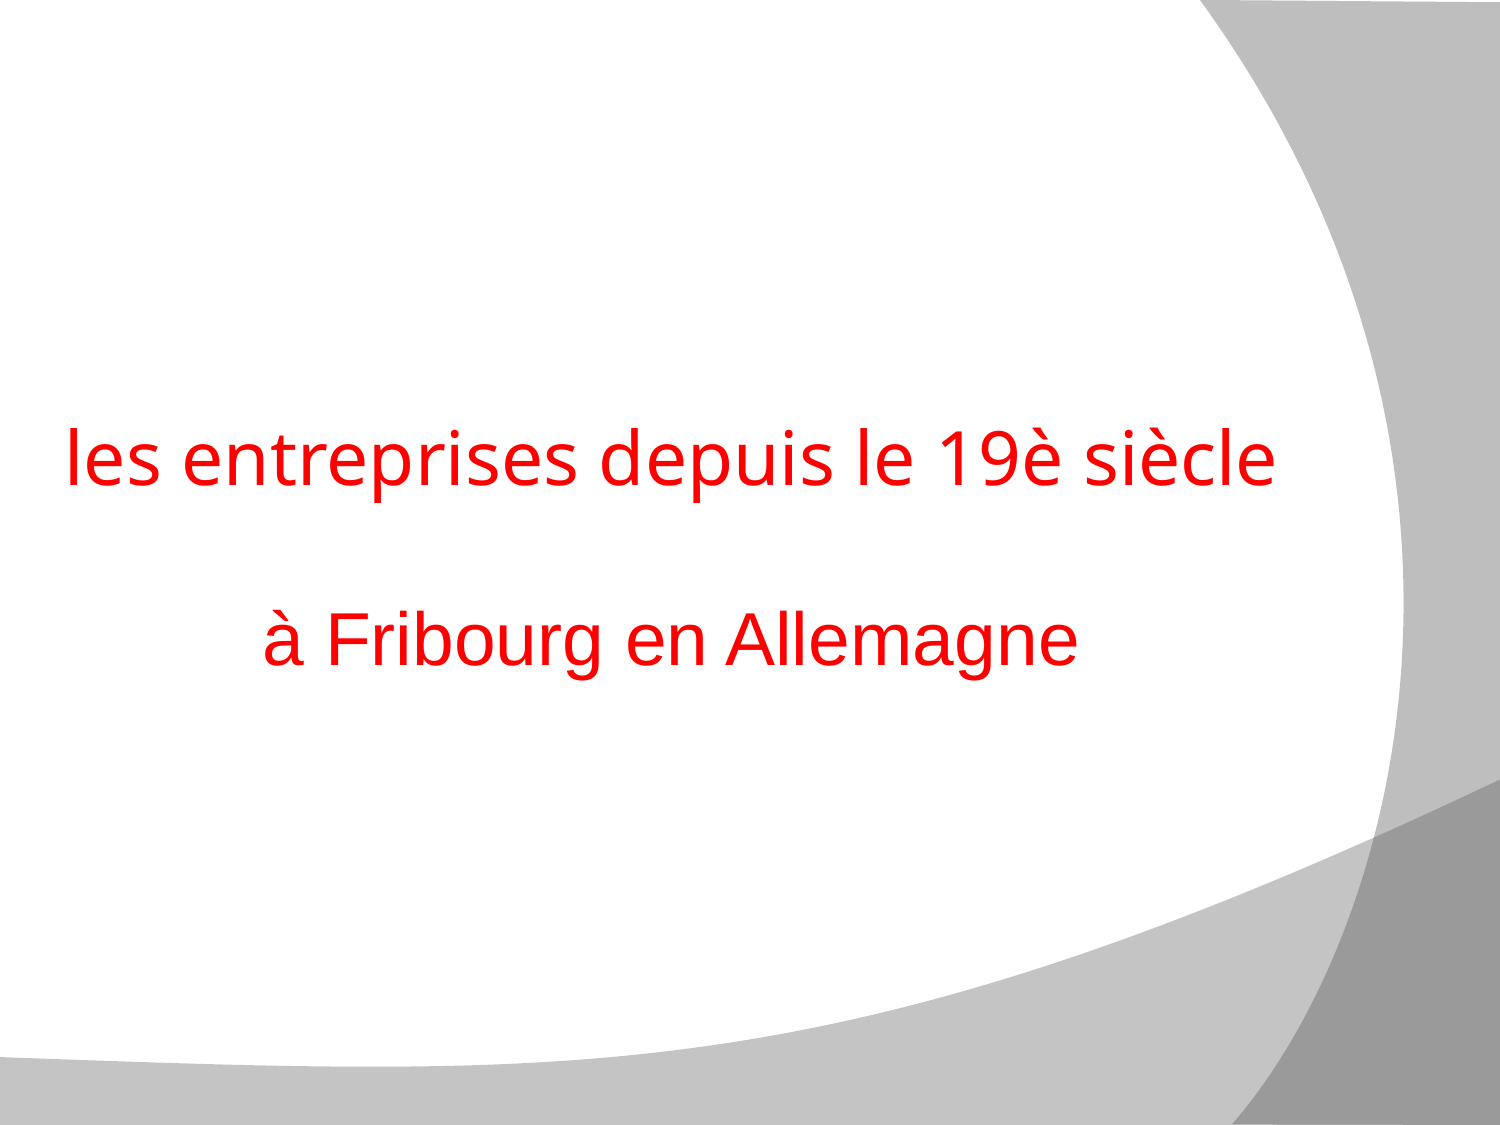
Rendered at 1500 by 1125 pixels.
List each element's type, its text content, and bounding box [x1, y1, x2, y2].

title les entreprises depuis le 19è siècle à Fribourg en Allemagne [59, 284, 1285, 798]
